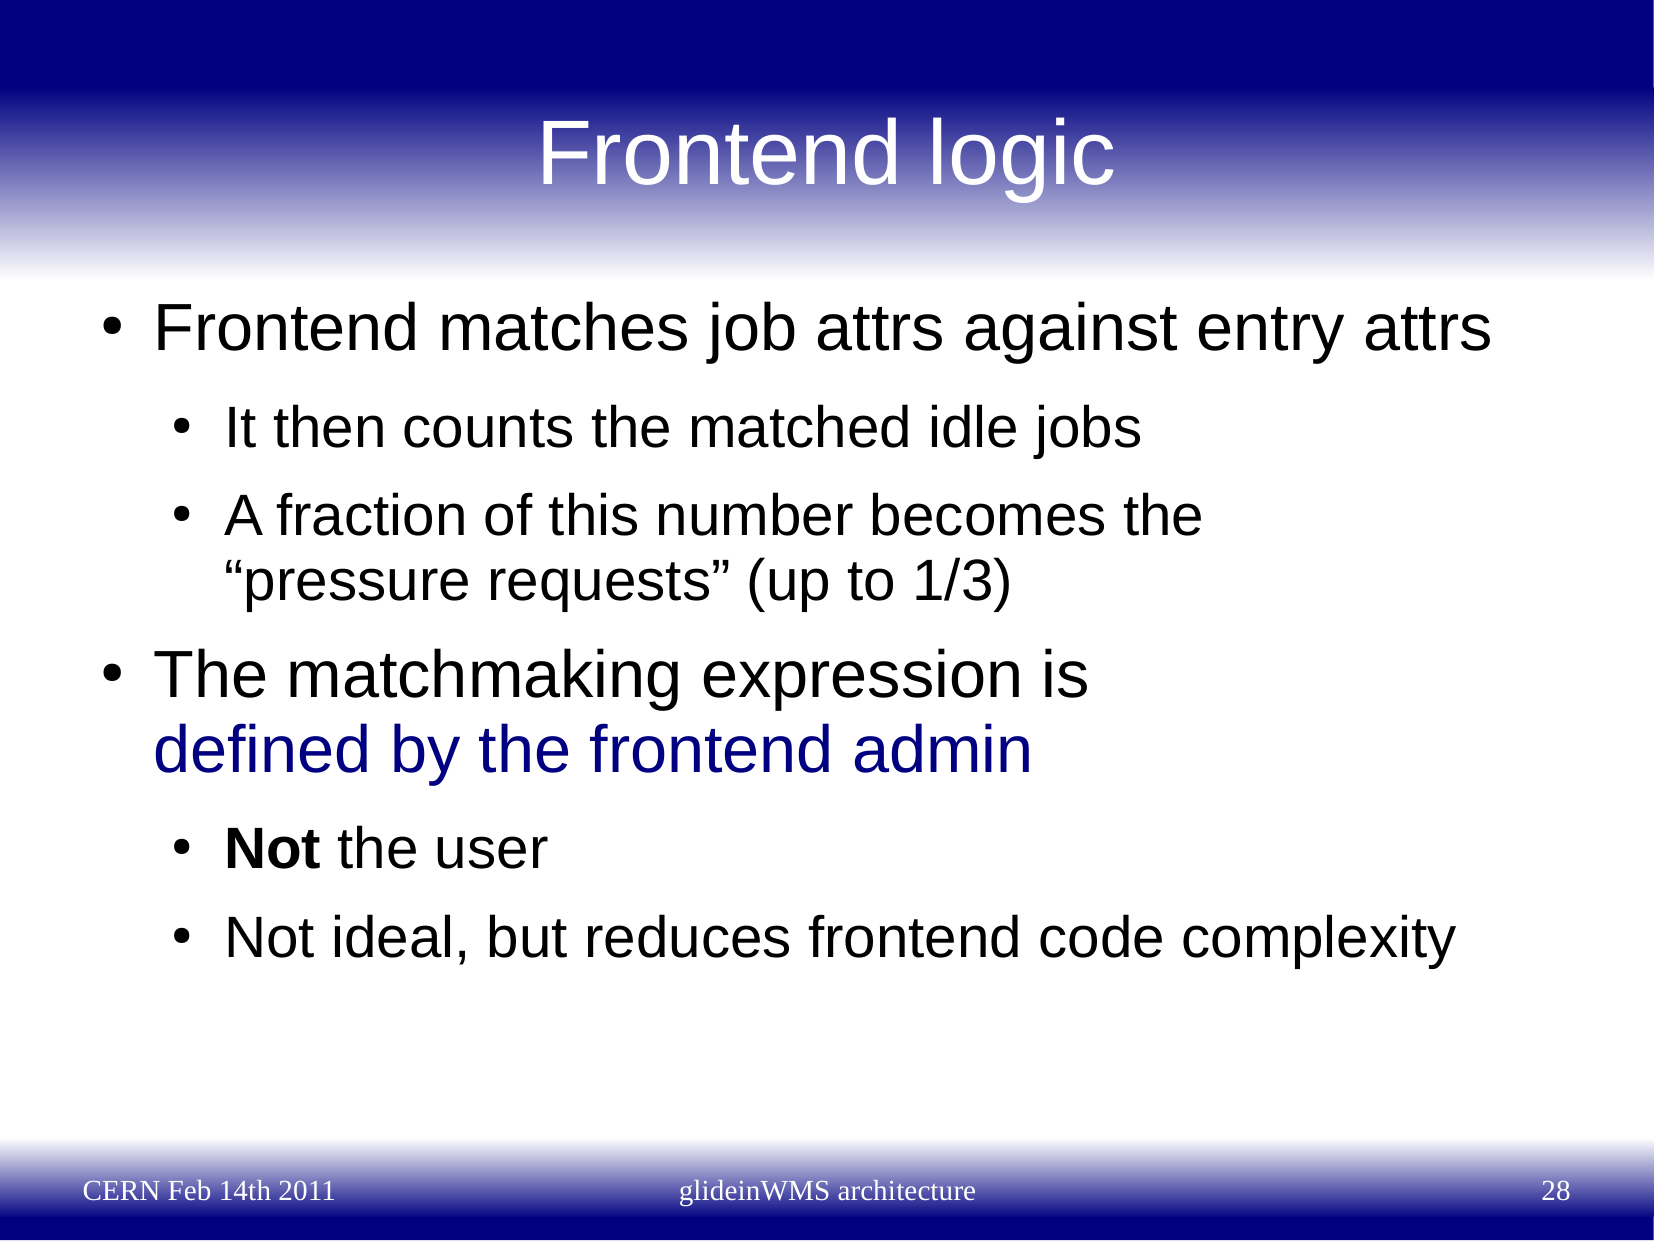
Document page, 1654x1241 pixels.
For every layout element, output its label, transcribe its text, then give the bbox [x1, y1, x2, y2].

title Frontend logic [82, 56, 1571, 250]
list Frontend matches job attrs against entry attrs It then counts the matched idle jobs A fraction of this number becomes the “pressure requests” (up to 1/3) The matchmaking expression is defined by the frontend admin Not the user Not ideal, but reduces frontend code complexity [82, 290, 1609, 1109]
